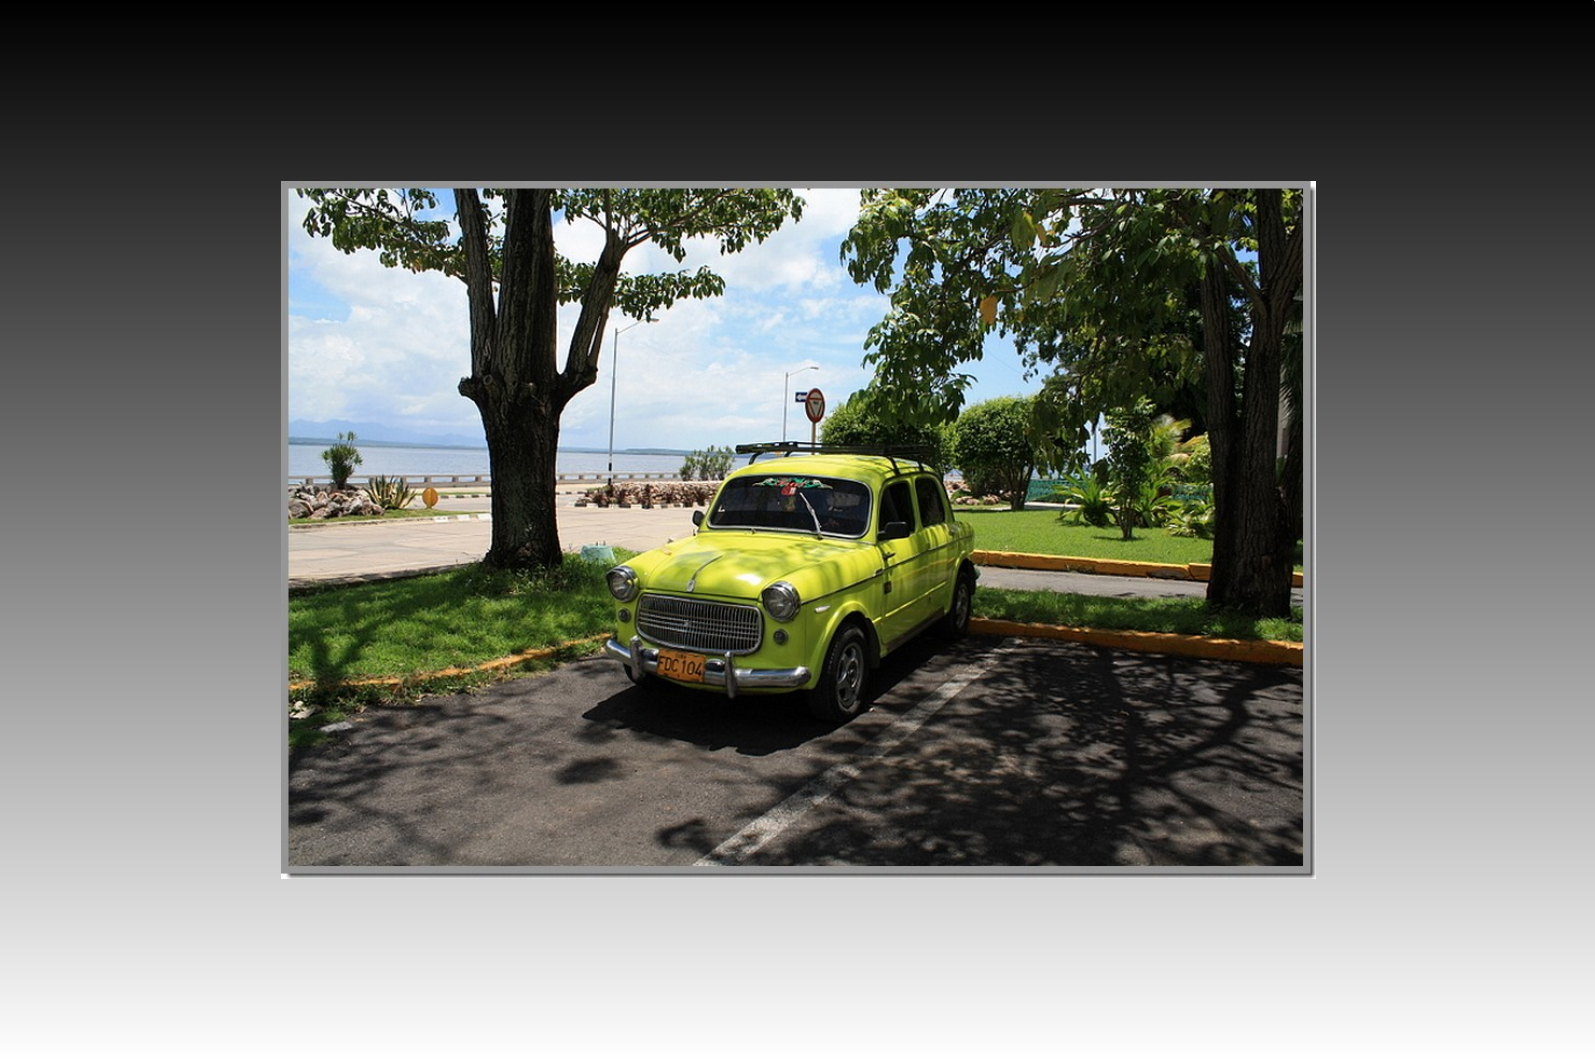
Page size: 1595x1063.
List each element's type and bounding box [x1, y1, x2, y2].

picture [281, 181, 1316, 879]
